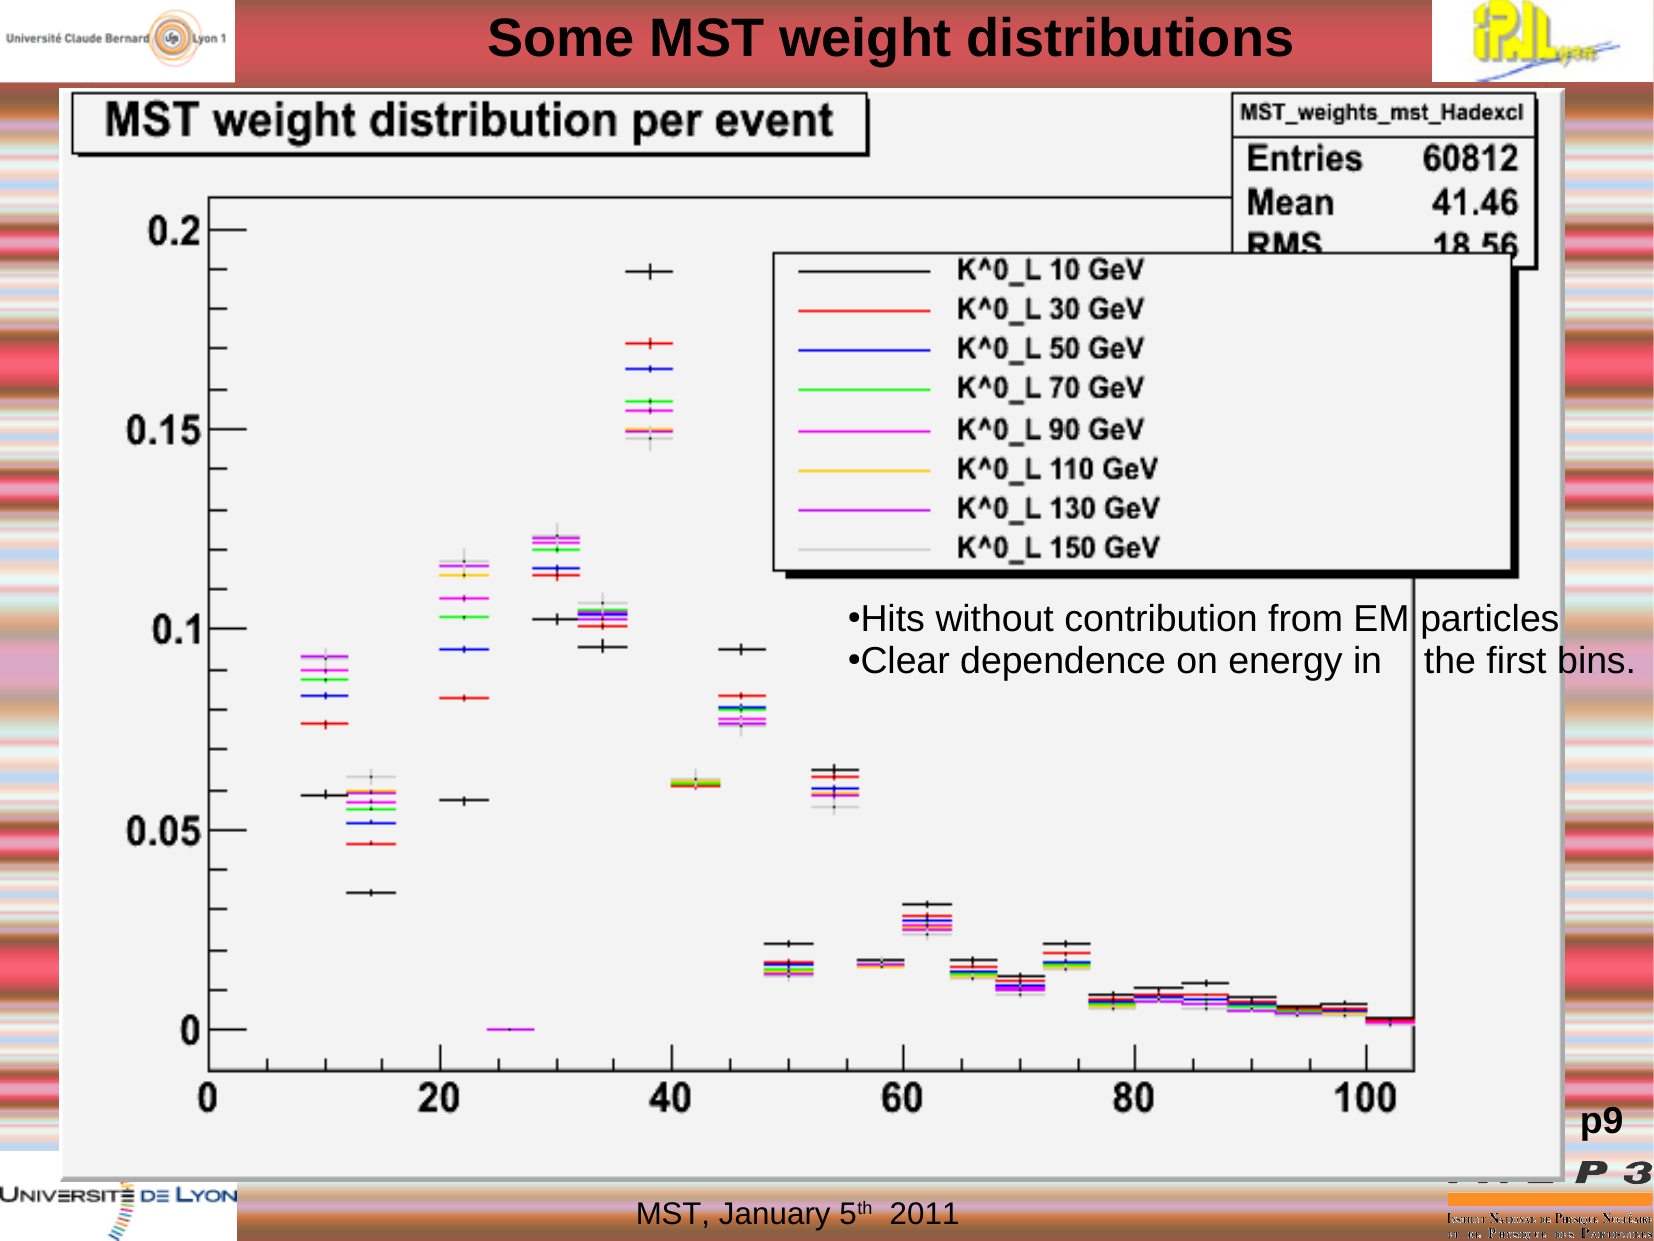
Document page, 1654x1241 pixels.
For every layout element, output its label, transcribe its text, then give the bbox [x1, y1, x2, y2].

text_box Hits without contribution from EM particles Clear dependence on energy in the first bins. [832, 590, 1652, 690]
picture [0, 0, 1654, 1241]
text_box Some MST weight distributions [472, 0, 1312, 88]
